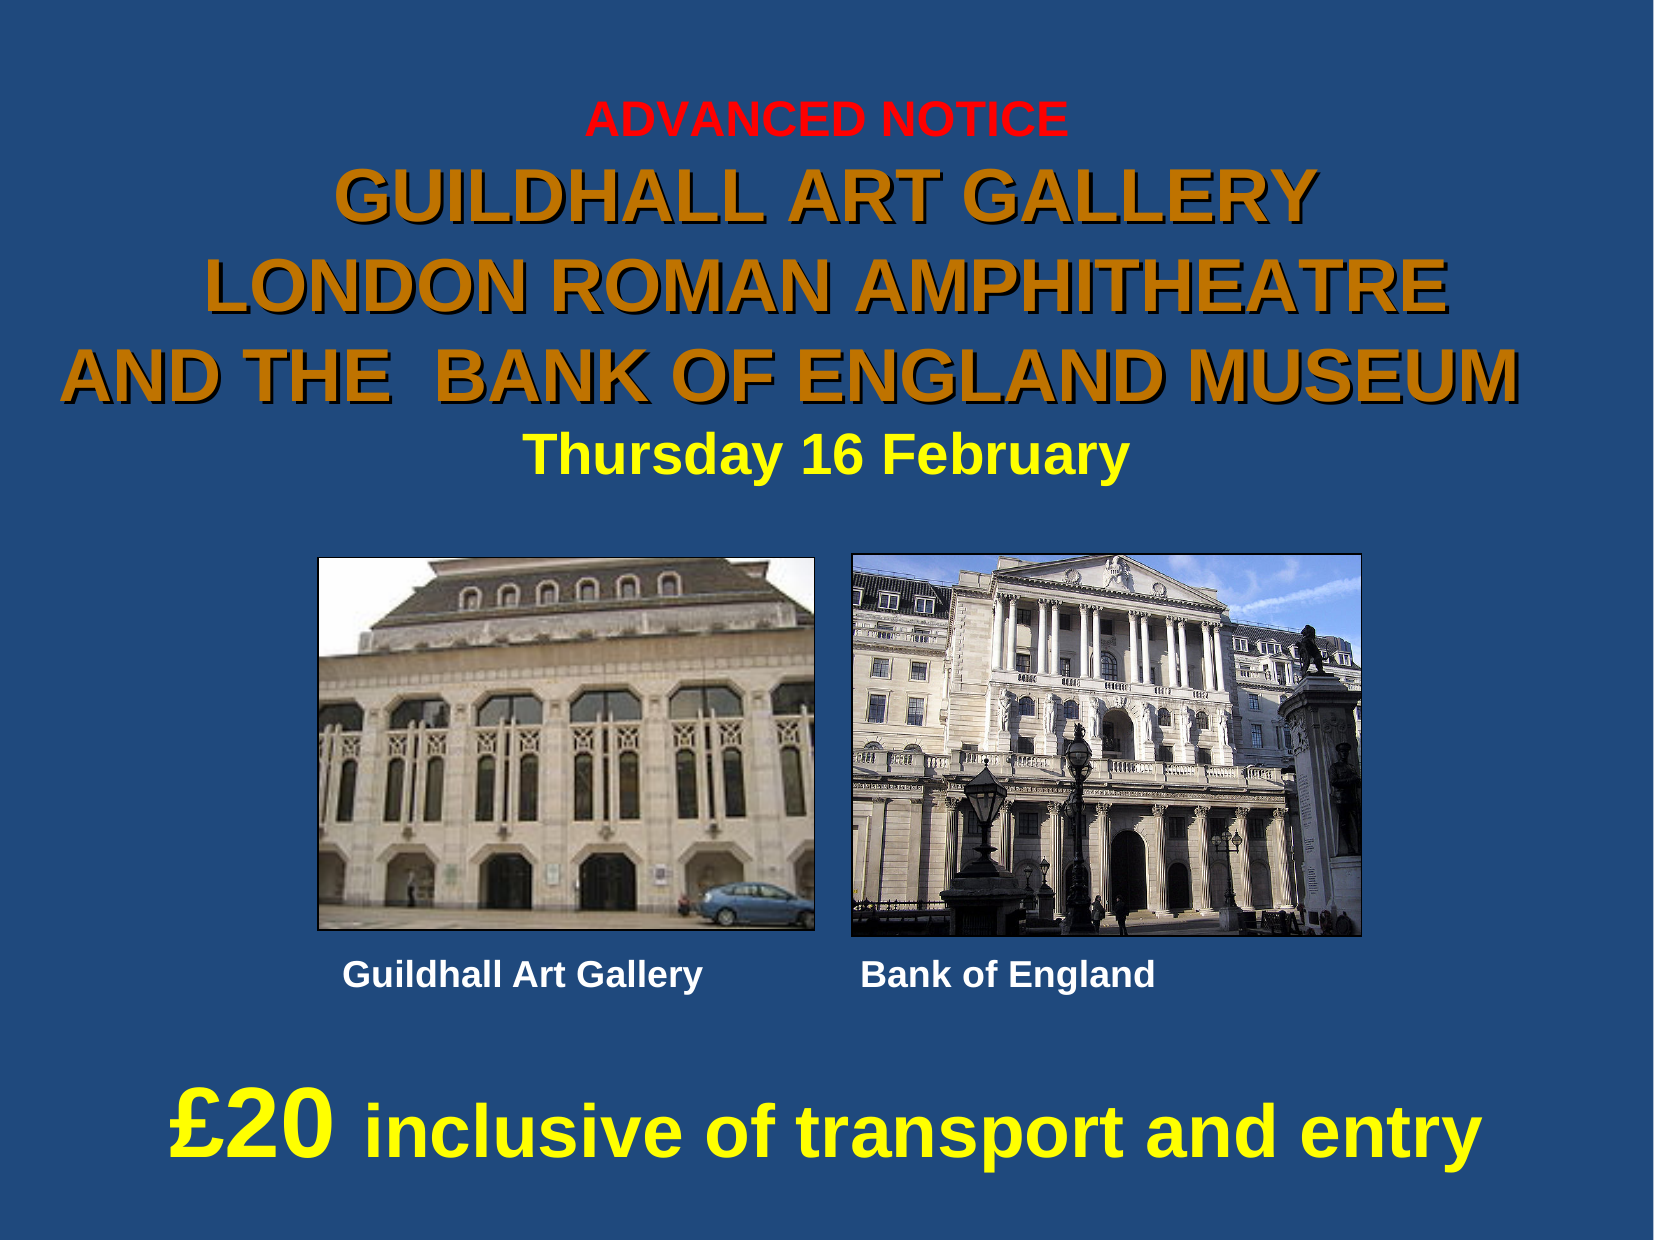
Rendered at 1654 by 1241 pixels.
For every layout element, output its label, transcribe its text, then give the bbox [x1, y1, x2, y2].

picture [852, 554, 1361, 936]
text_box £20 inclusive of transport and entry [0, 1050, 1654, 1230]
title ADVANCED NOTICE GUILDHALL ART GALLERY LONDON ROMAN AMPHITHEATRE AND THE BANK OF ENGLAND MUSEUM Thursday 16 February [0, 5, 1654, 537]
text_box Guildhall Art Gallery Bank of England [22, 945, 1654, 1045]
picture [318, 558, 814, 930]
